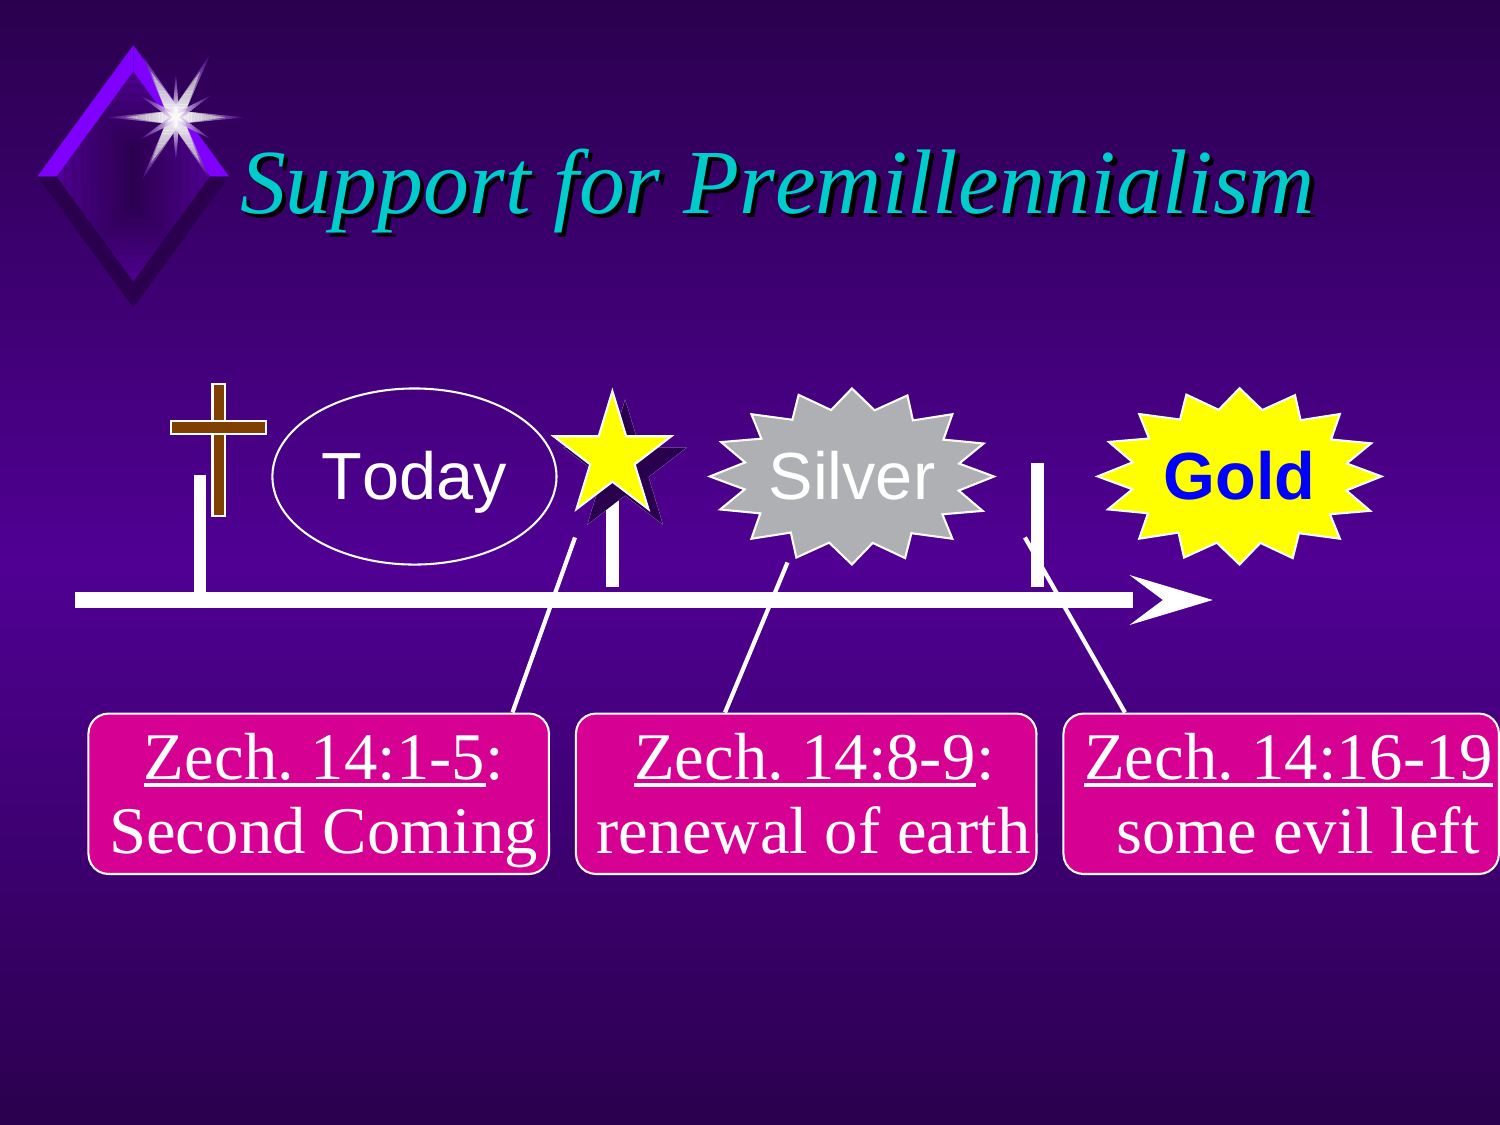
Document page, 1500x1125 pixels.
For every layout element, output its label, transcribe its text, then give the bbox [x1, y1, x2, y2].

text_box Zech. 14:16-19: some evil left [1063, 713, 1499, 875]
text_box Silver [709, 388, 995, 565]
text_box [553, 391, 672, 510]
text_box Zech. 14:1-5: Second Coming [88, 713, 549, 875]
text_box Today [272, 388, 557, 565]
text_box [171, 383, 267, 517]
text_box Zech. 14:8-9: renewal of earth [575, 713, 1037, 875]
text_box Gold [1097, 388, 1382, 565]
title Support for Premillennialism [224, 78, 1388, 288]
